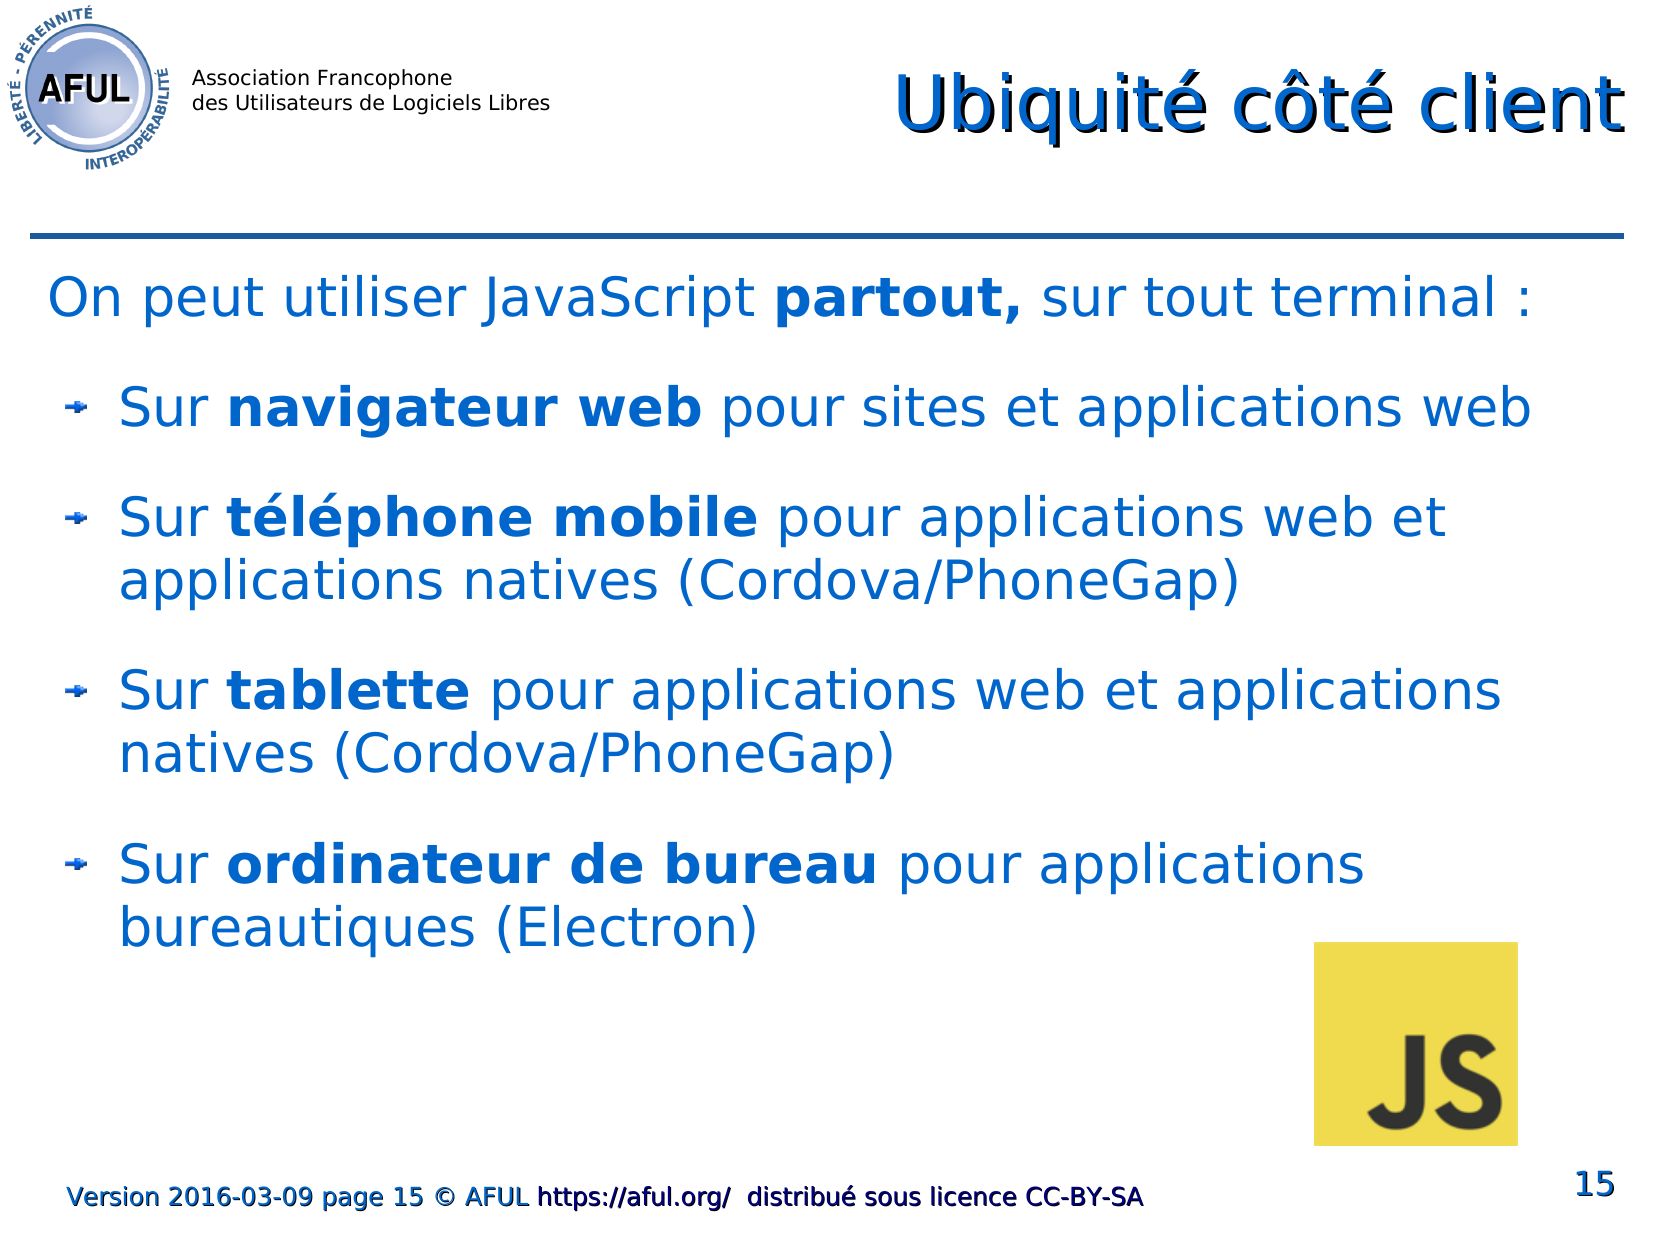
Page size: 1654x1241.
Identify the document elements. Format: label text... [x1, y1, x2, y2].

title Ubiquité côté client [501, 0, 1625, 207]
picture [0, 0, 178, 178]
picture [1314, 942, 1518, 1146]
list On peut utiliser JavaScript partout, sur tout terminal : Sur navigateur web pour sites et applications web Sur téléphone mobile pour applications web et applications natives (Cordova/PhoneGap) Sur tablette pour applications web et applications natives (Cordova/PhoneGap) Sur ordinateur de bureau pour applications bureautiques (Electron) [47, 265, 1595, 1211]
